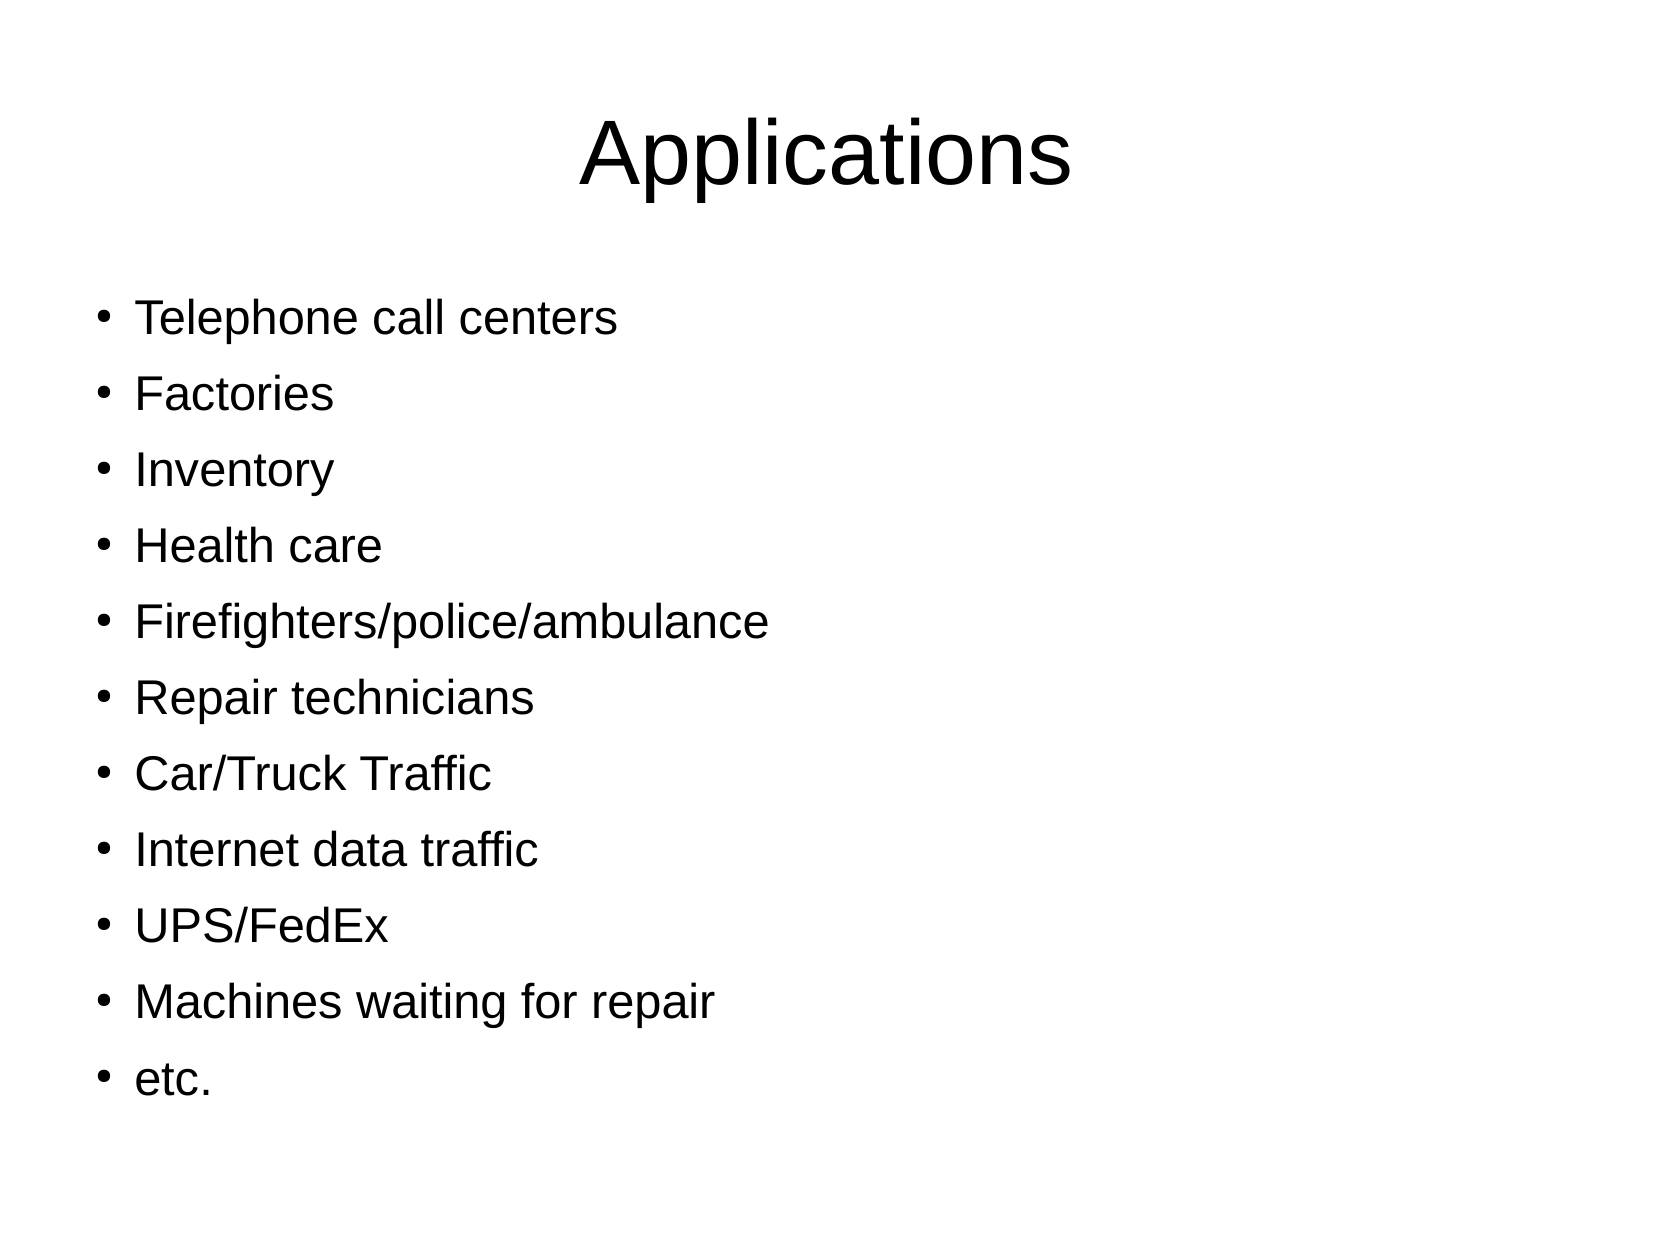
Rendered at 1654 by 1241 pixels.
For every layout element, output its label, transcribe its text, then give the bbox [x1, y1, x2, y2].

list Telephone call centers Factories Inventory Health care Firefighters/police/ambulance Repair technicians Car/Truck Traffic Internet data traffic UPS/FedEx Machines waiting for repair etc. [82, 290, 1571, 1109]
title Applications [82, 49, 1571, 257]
